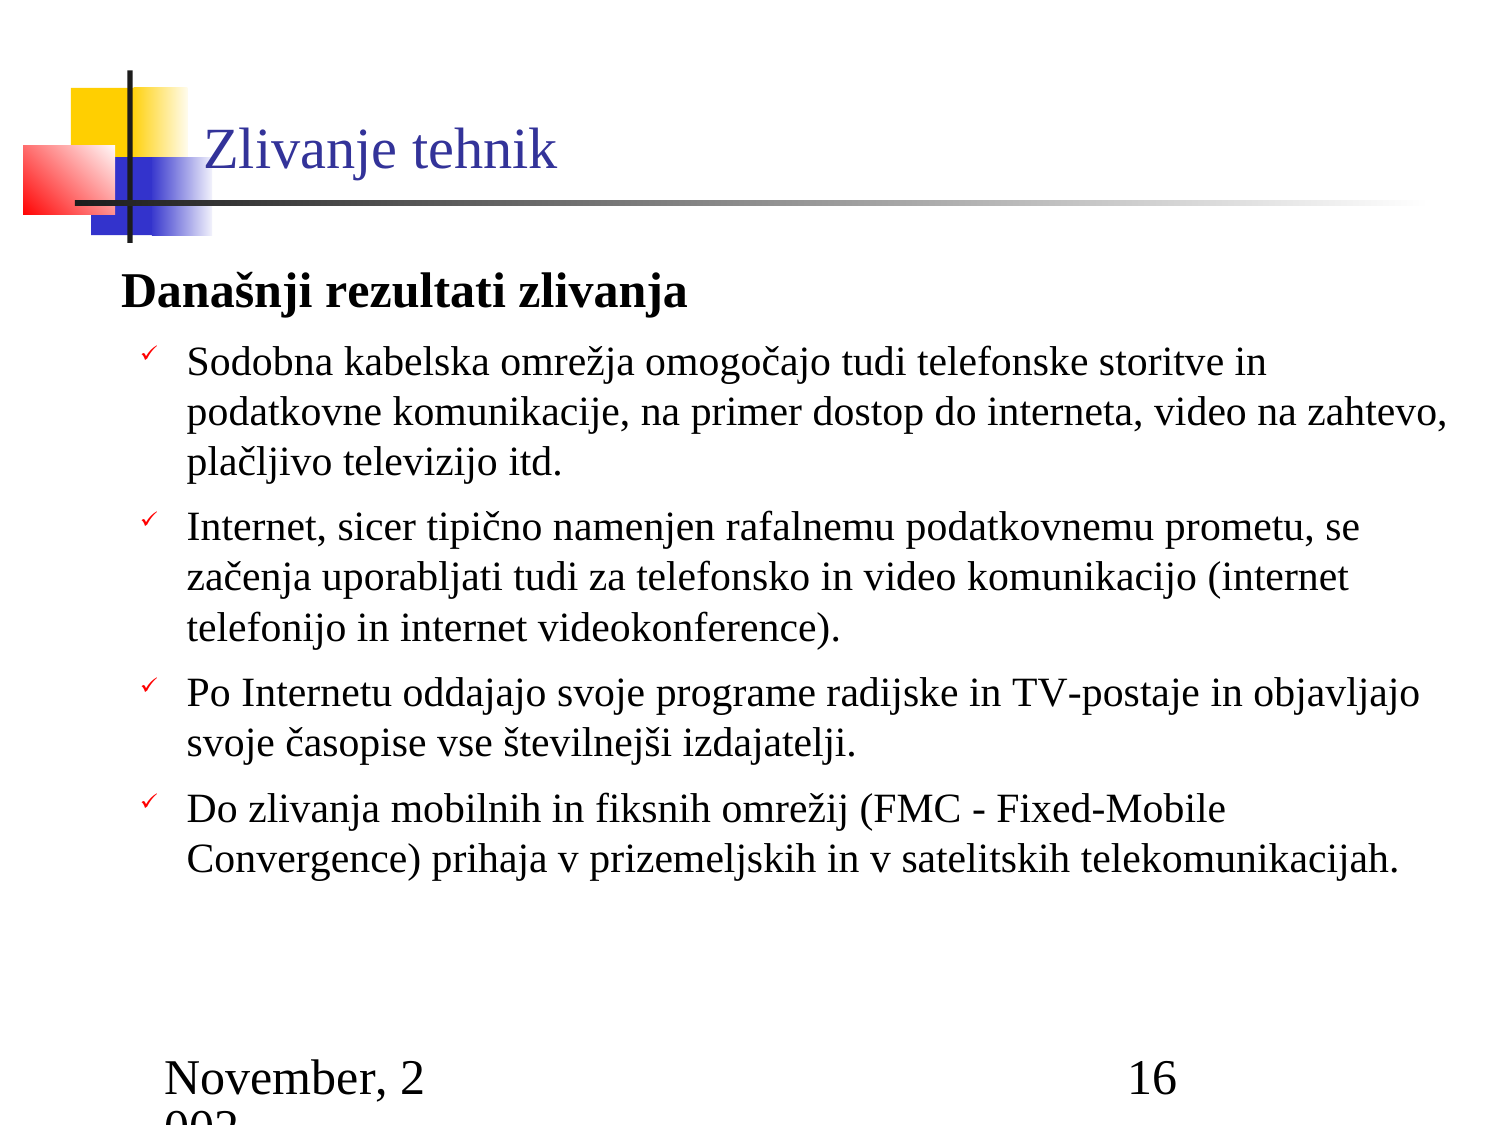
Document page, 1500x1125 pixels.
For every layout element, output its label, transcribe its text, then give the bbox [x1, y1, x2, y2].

title Zlivanje tehnik [188, 101, 1468, 188]
list Današnji rezultati zlivanja Sodobna kabelska omrežja omogočajo tudi telefonske storitve in podatkovne komunikacije, na primer dostop do interneta, video na zahtevo, plačljivo televizijo itd. Internet, sicer tipično namenjen rafalnemu podatkovnemu prometu, se začenja uporabljati tudi za telefonsko in video komunikacijo (internet telefonijo in internet videokonference). Po Internetu oddajajo svoje programe radijske in TV-postaje in objavljajo svoje časopise vse številnejši izdajatelji. Do zlivanja mobilnih in fiksnih omrežij (FMC - Fixed-Mobile Convergence) prihaja v prizemeljskih in v satelitskih telekomunikacijah. [50, 249, 1469, 1007]
